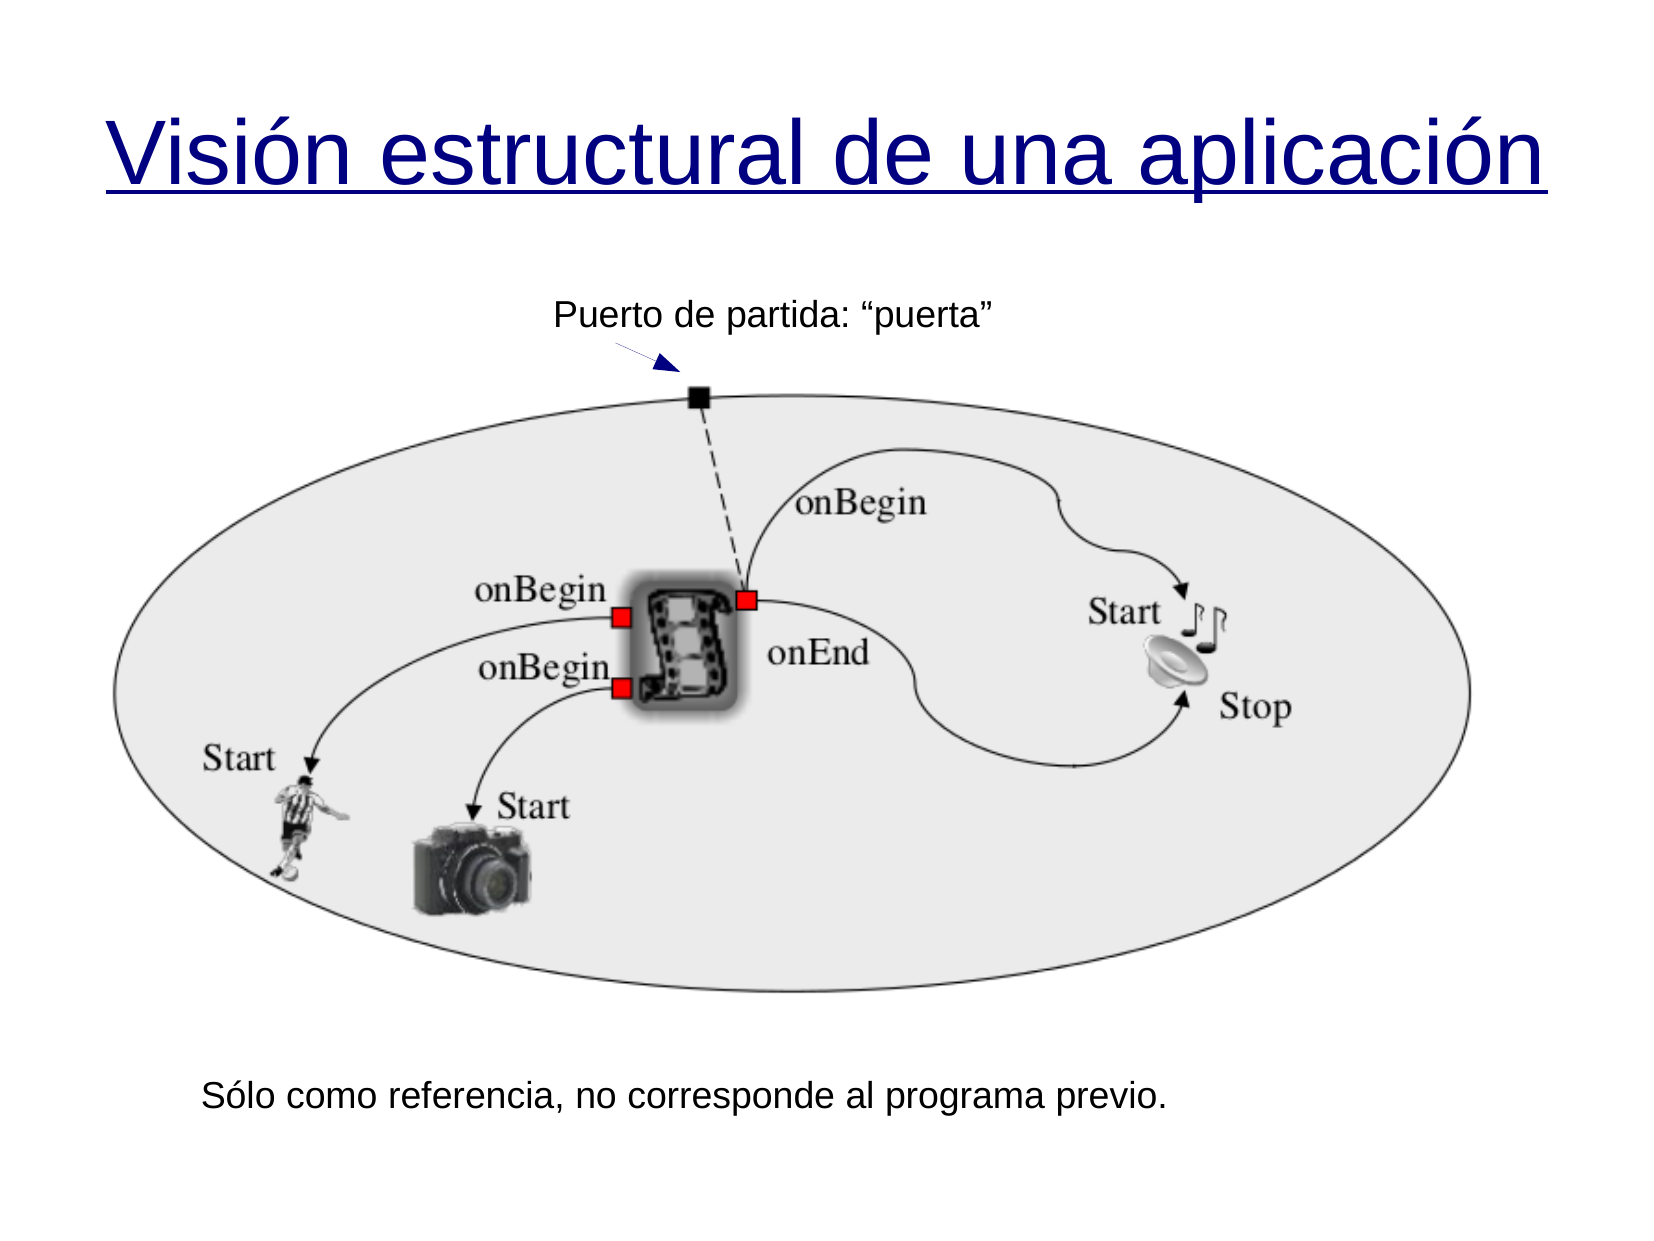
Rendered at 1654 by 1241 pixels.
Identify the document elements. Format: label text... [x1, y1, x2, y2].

title Visión estructural de una aplicación [82, 49, 1571, 257]
picture [82, 383, 1538, 995]
text_box Puerto de partida: “puerta” [538, 286, 1008, 343]
text_box Sólo como referencia, no corresponde al programa previo. [186, 1067, 1183, 1125]
